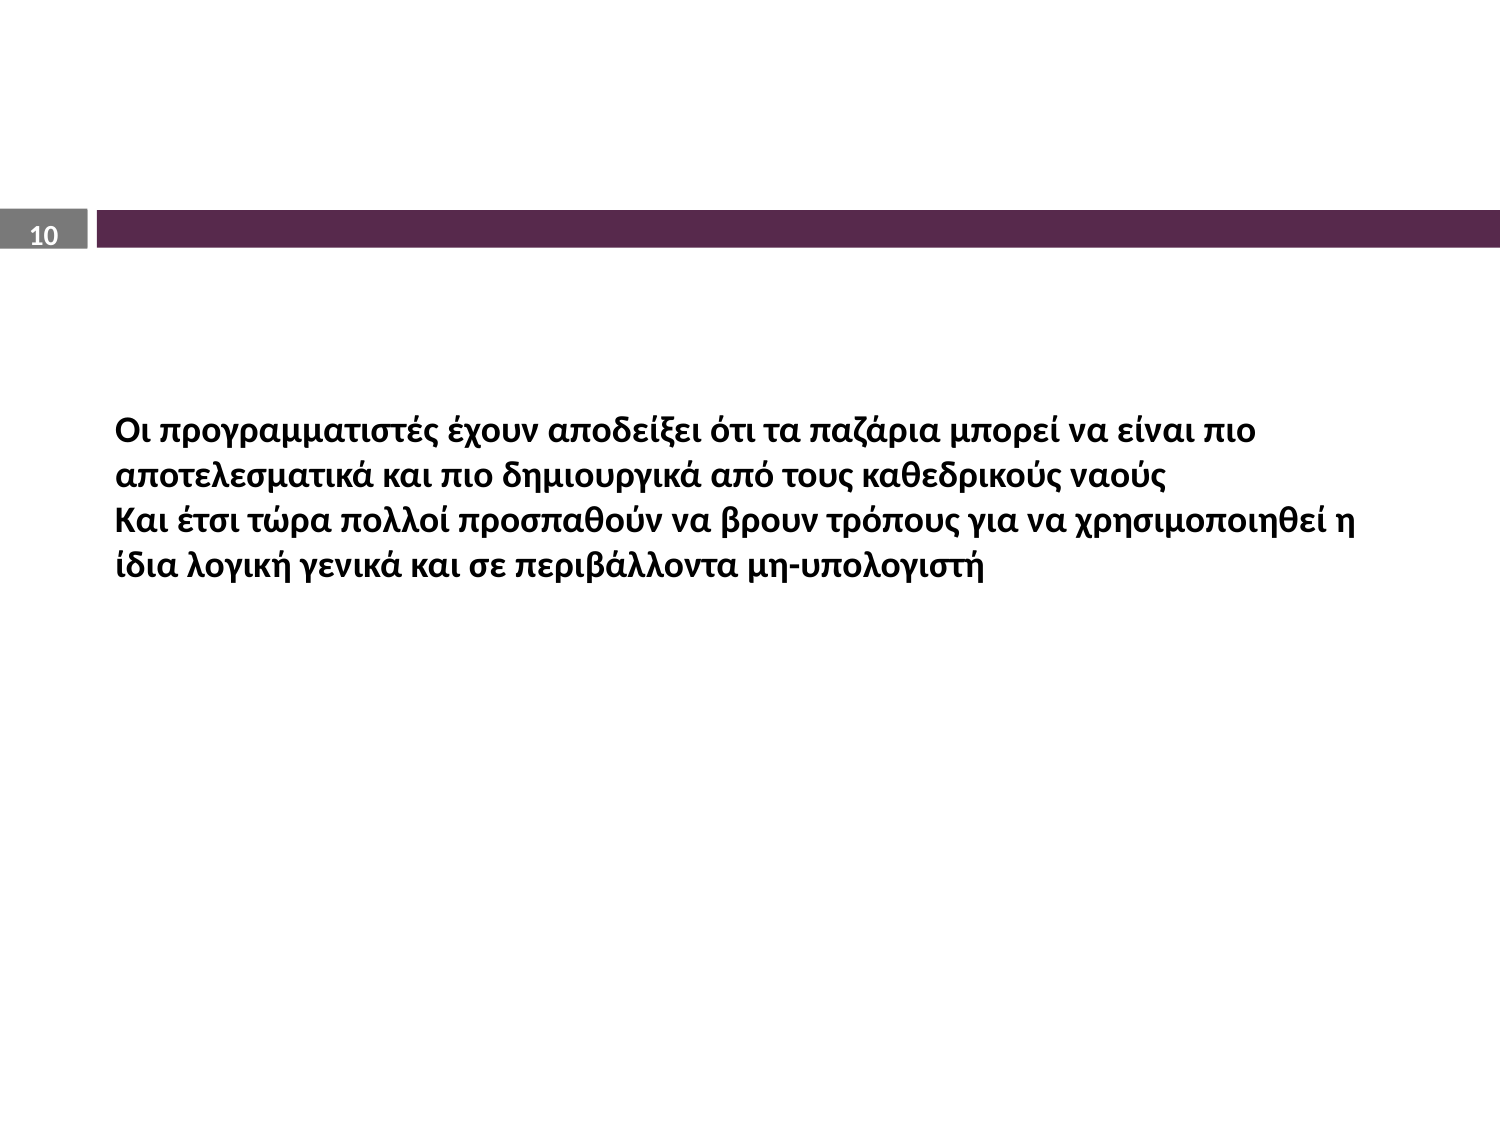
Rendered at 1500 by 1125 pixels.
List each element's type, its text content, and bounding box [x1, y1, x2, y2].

list Οι προγραμματιστές έχουν αποδείξει ότι τα παζάρια μπορεί να είναι πιο αποτελεσματικά και πιο δημιουργικά από τους καθεδρικούς ναούς Και έτσι τώρα πολλοί προσπαθούν να βρουν τρόπους για να χρησιμοποιηθεί η ίδια λογική γενικά και σε περιβάλλοντα μη-υπολογιστή [100, 262, 1438, 1000]
text_box [0, 208, 88, 249]
